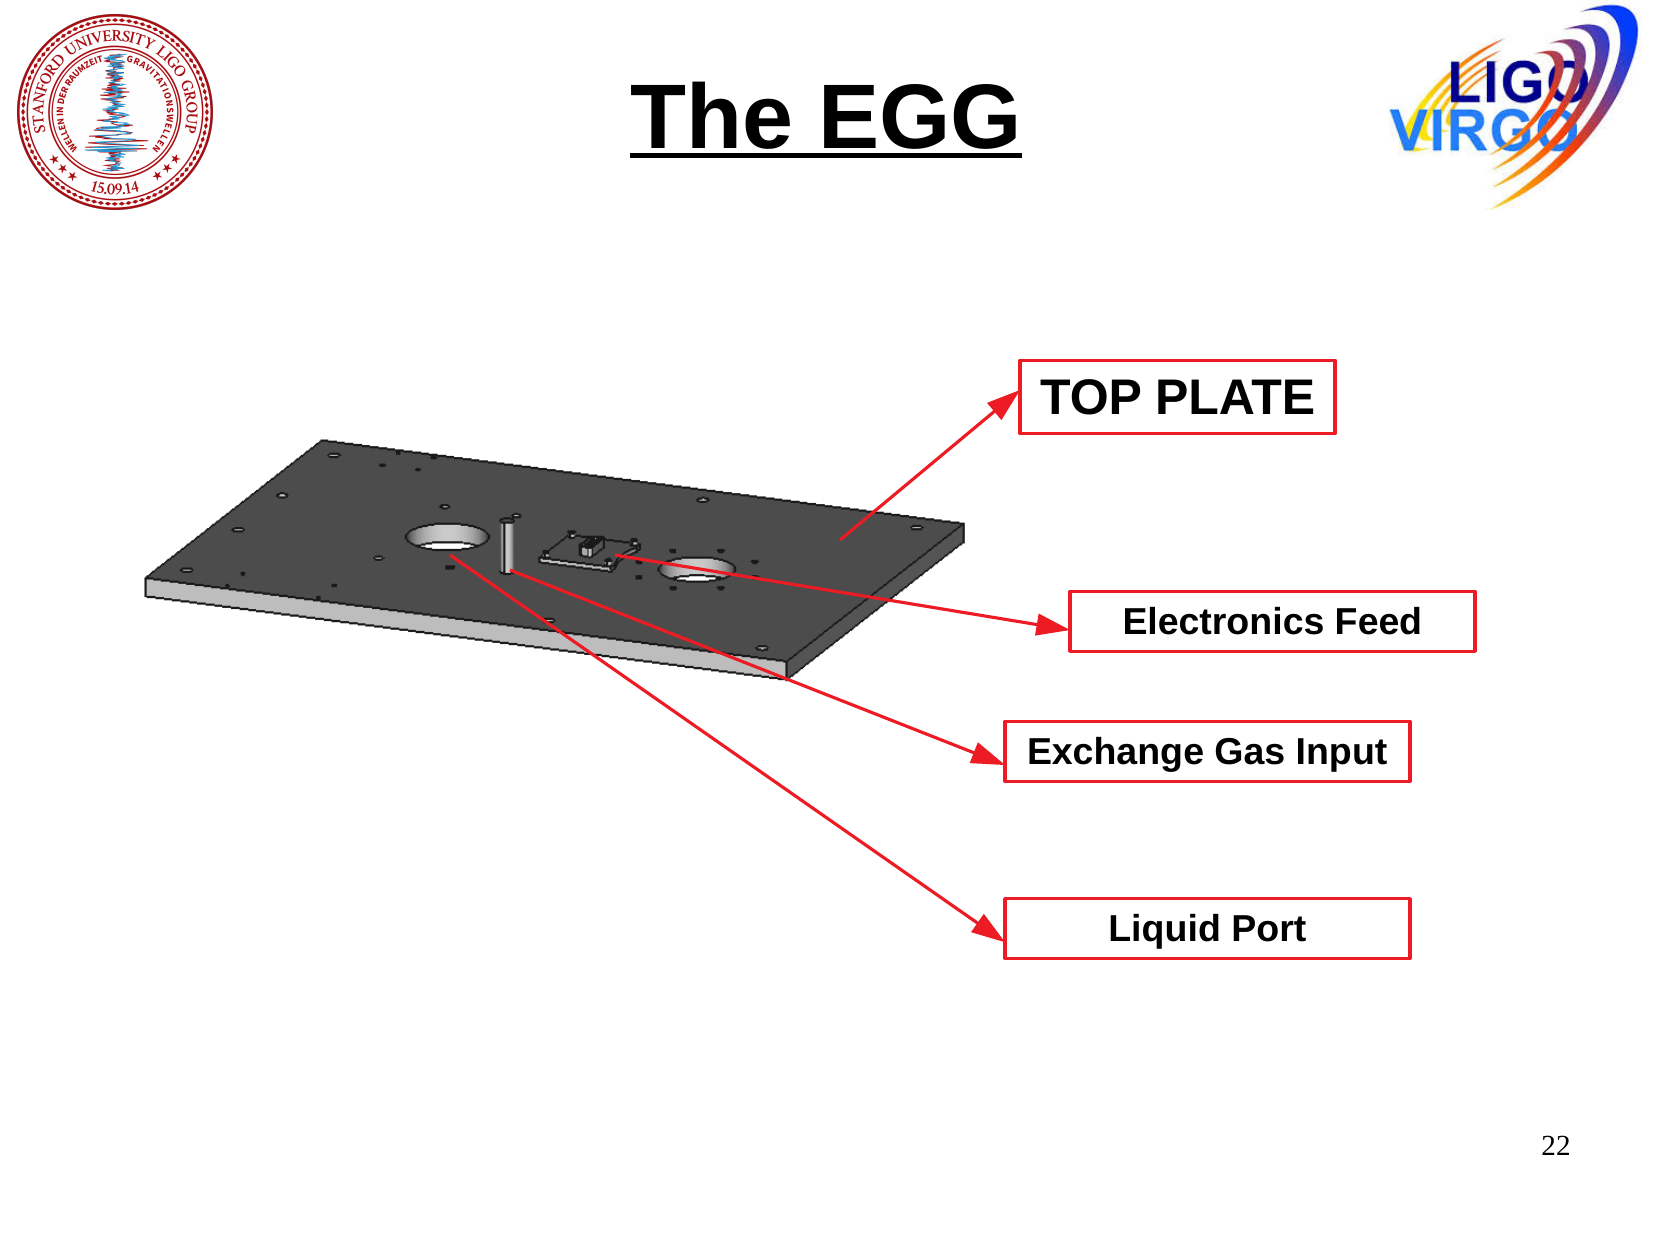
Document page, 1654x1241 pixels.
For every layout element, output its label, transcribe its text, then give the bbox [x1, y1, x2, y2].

text_box TOP PLATE [1020, 360, 1336, 434]
text_box The EGG [82, 8, 1571, 215]
text_box Exchange Gas Input [1005, 721, 1411, 782]
picture [17, 14, 82, 210]
text_box Electronics Feed [1069, 591, 1475, 652]
picture [104, 405, 1035, 690]
text_box Liquid Port [1005, 898, 1411, 959]
picture [1372, 0, 1654, 210]
